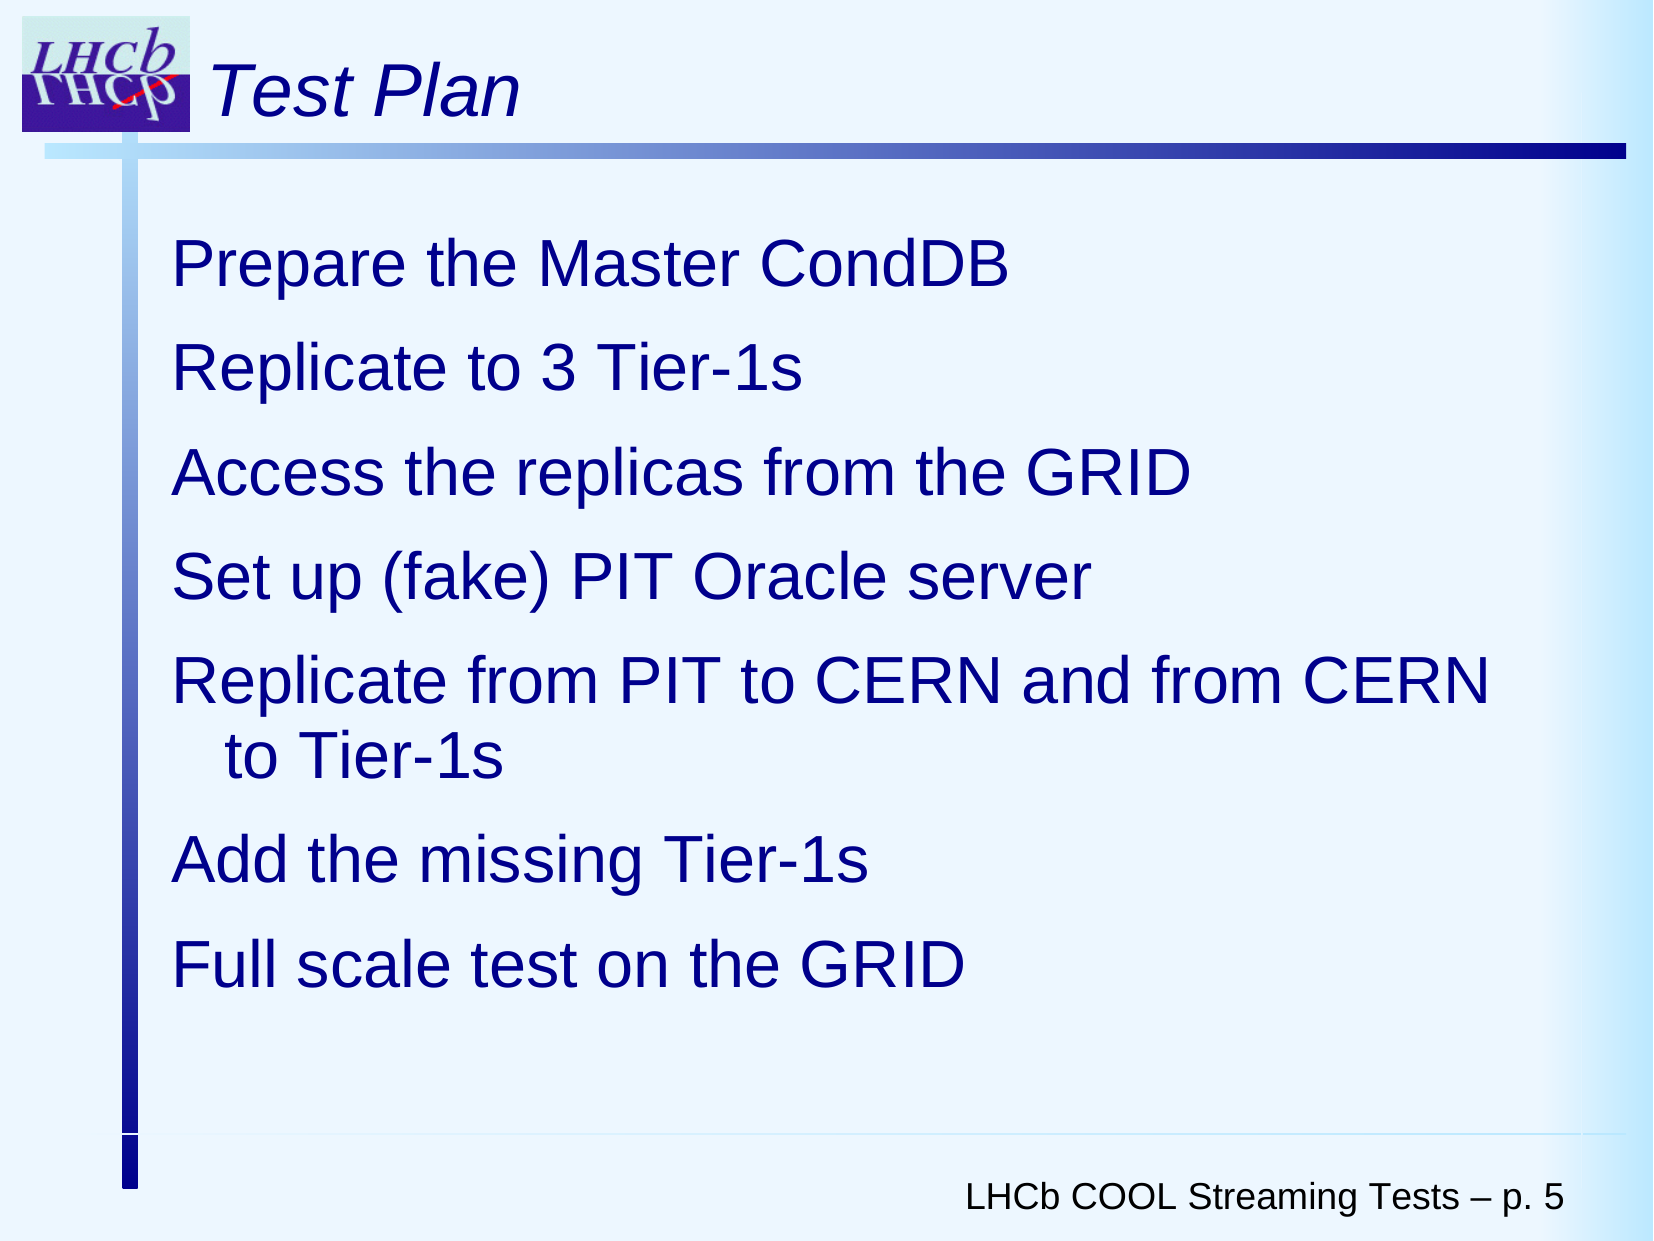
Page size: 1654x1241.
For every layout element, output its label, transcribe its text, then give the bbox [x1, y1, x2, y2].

list Prepare the Master CondDB Replicate to 3 Tier-1s Access the replicas from the GRID Set up (fake) PIT Oracle server Replicate from PIT to CERN and from CERN to Tier-1s Add the missing Tier-1s Full scale test on the GRID [153, 226, 1533, 1095]
picture [22, 16, 190, 132]
title Test Plan [206, 0, 1582, 182]
